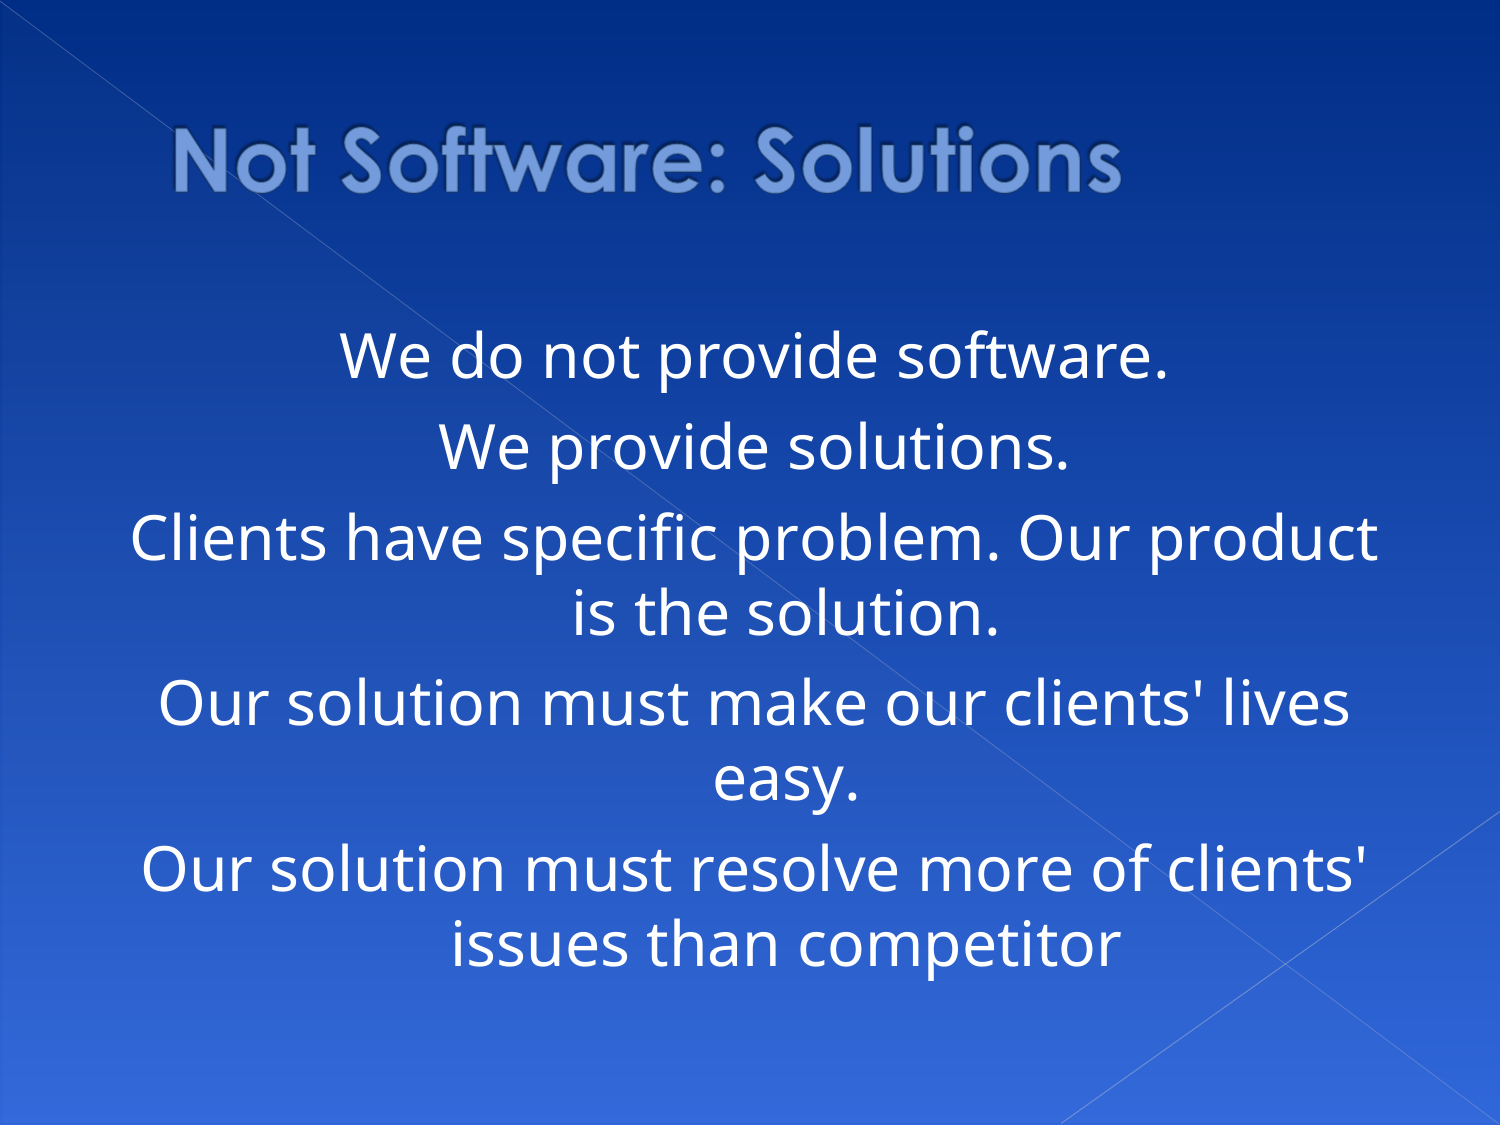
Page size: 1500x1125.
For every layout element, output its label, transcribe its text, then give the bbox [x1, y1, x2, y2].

text_box [73, 42, 1427, 275]
list We do not provide software. We provide solutions. Clients have specific problem. Our product is the solution. Our solution must make our clients' lives easy. Our solution must resolve more of clients' issues than competitor [75, 308, 1426, 1059]
